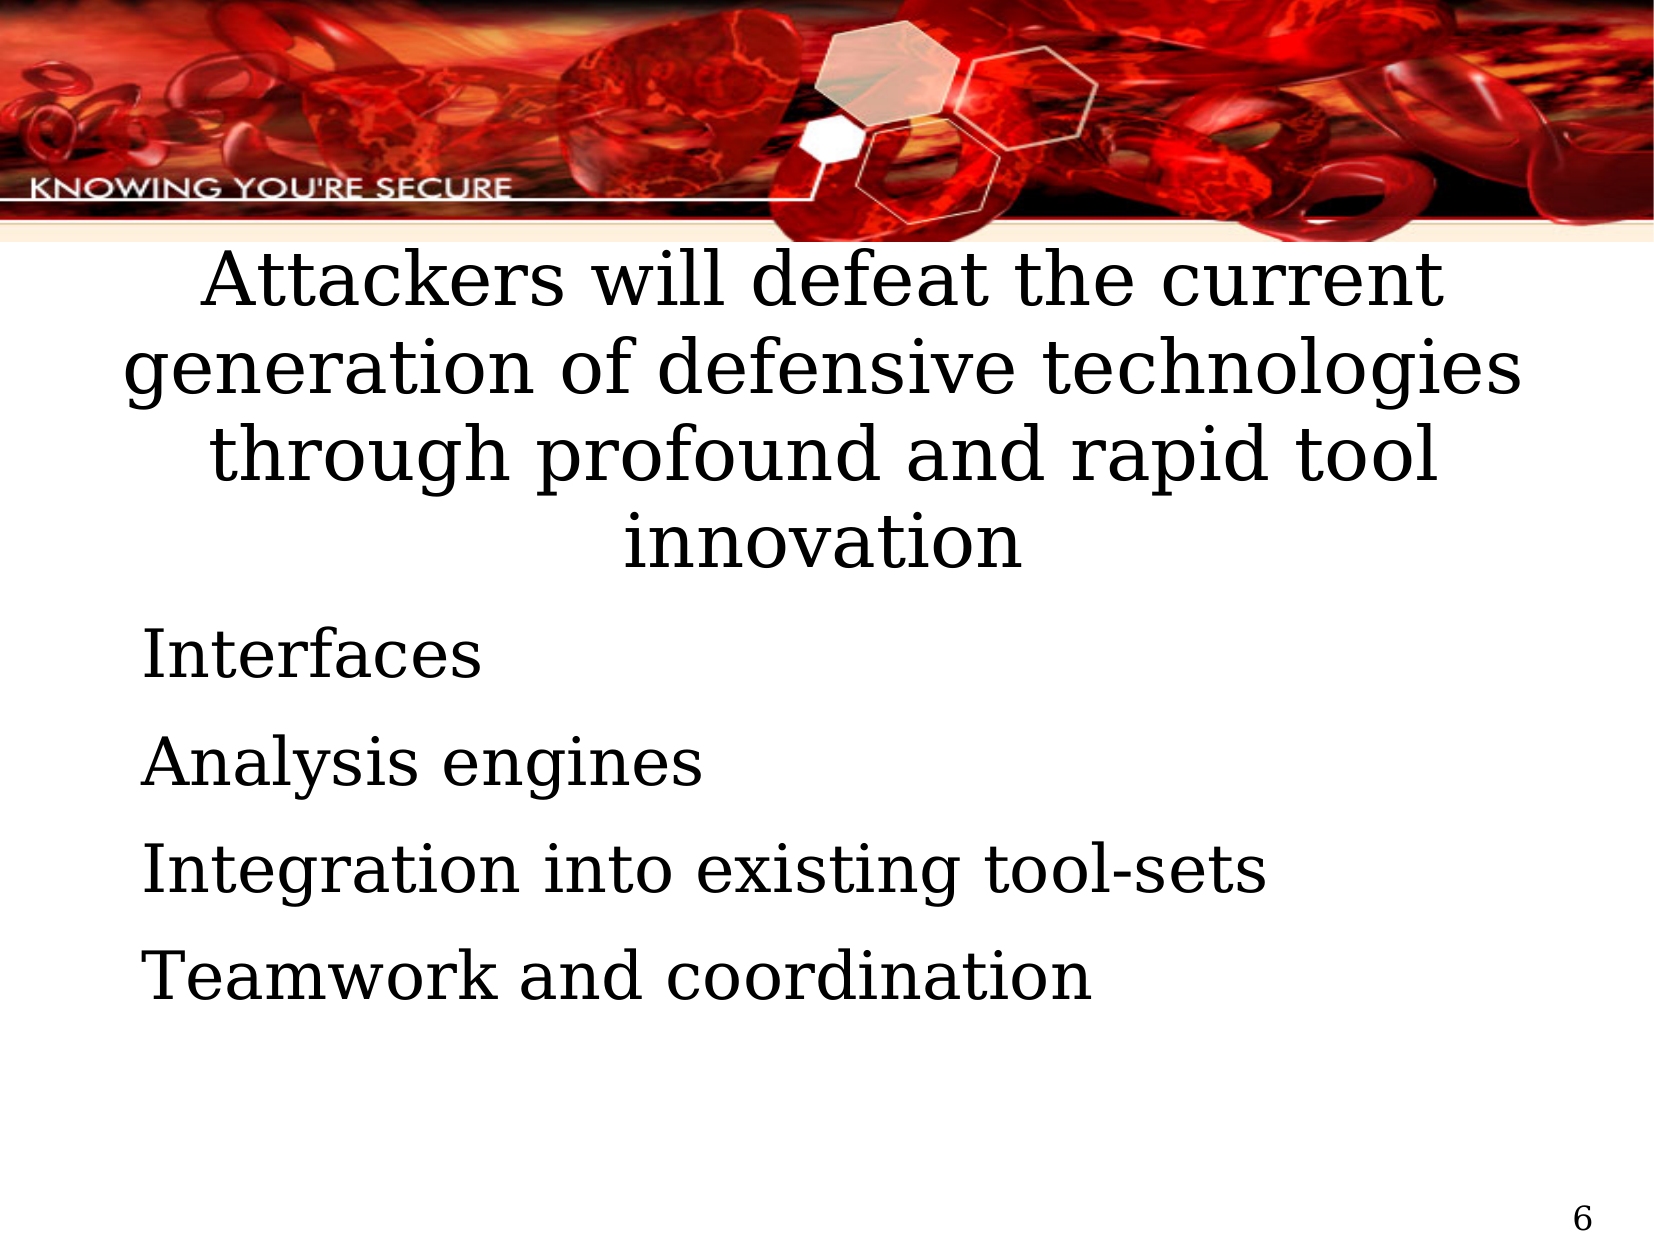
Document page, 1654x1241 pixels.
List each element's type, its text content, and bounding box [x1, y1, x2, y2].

list Interfaces Analysis engines Integration into existing tool-sets Teamwork and coordination [123, 615, 1536, 1182]
picture [0, 0, 1654, 242]
title Attackers will defeat the current generation of defensive technologies through profound and rapid tool innovation [118, 236, 1531, 586]
